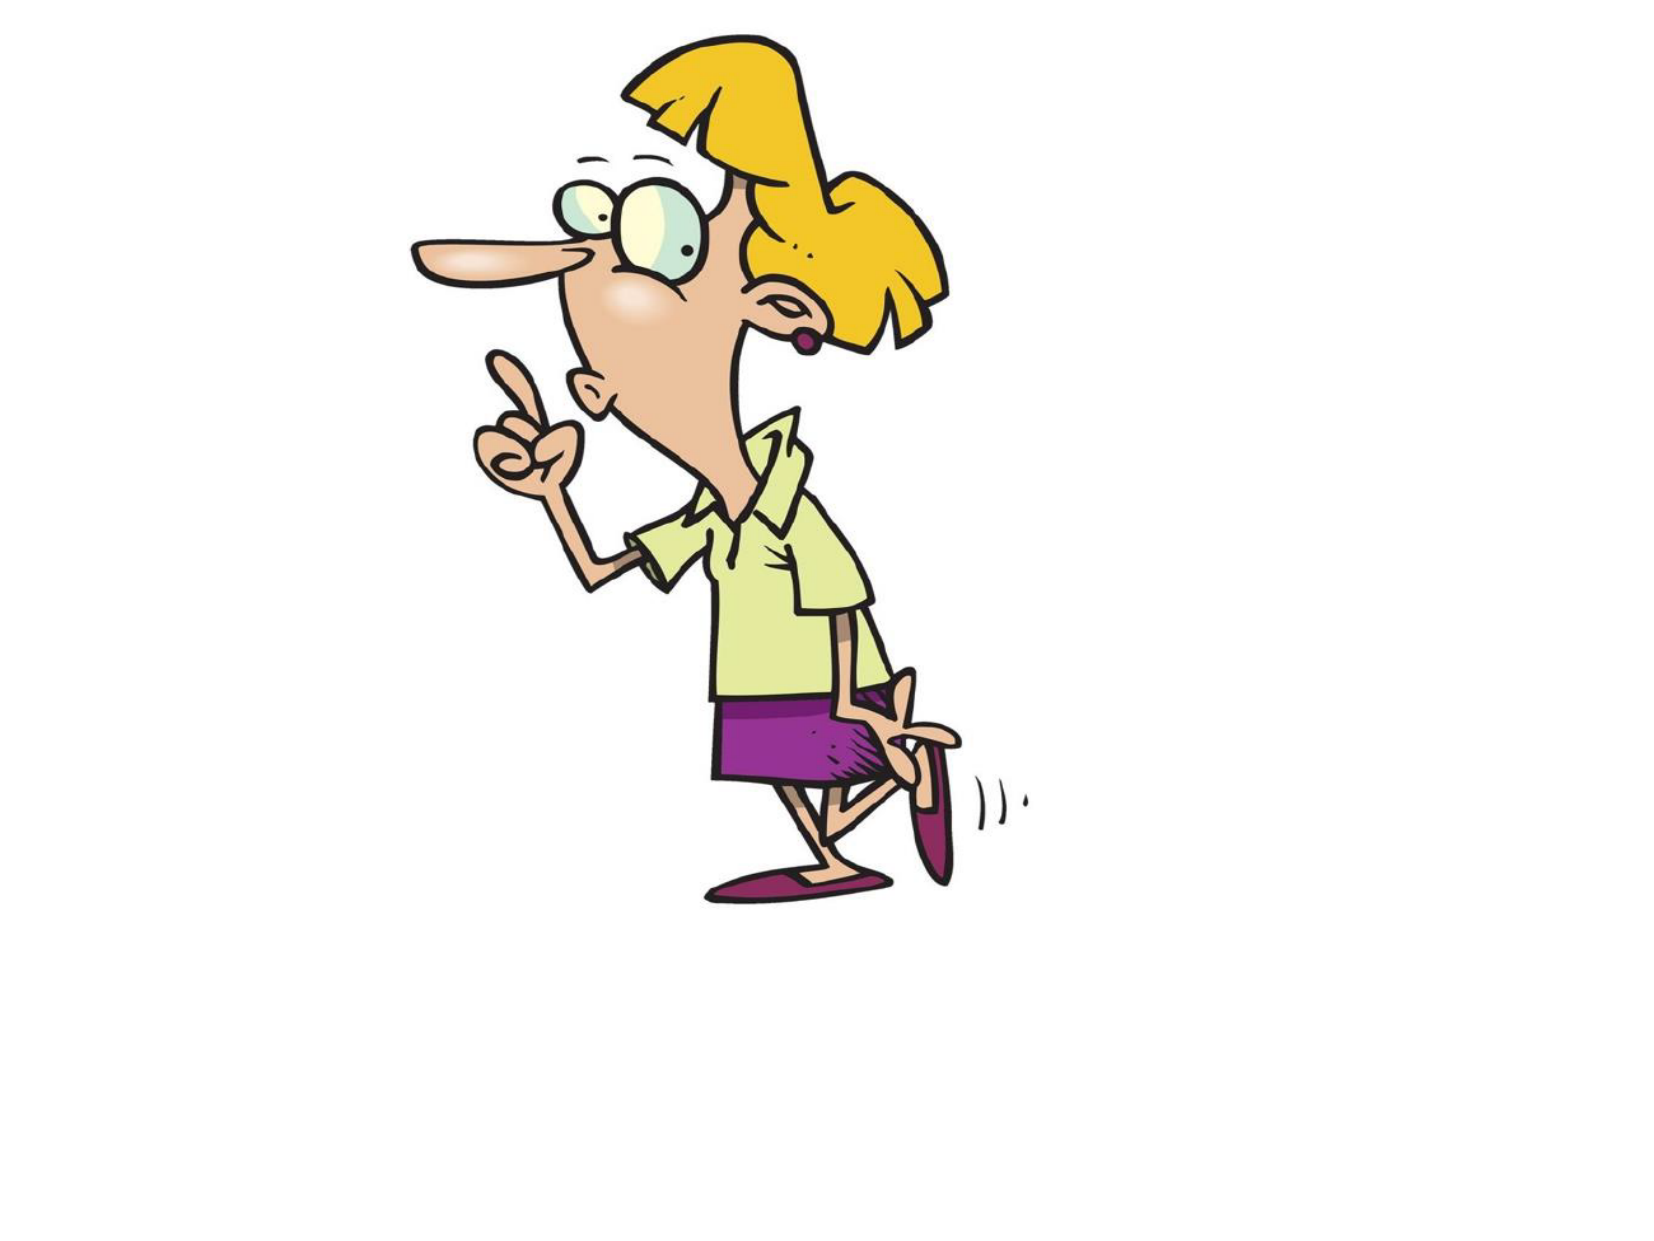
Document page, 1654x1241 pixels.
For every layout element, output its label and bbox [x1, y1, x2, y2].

picture [387, 19, 1111, 922]
